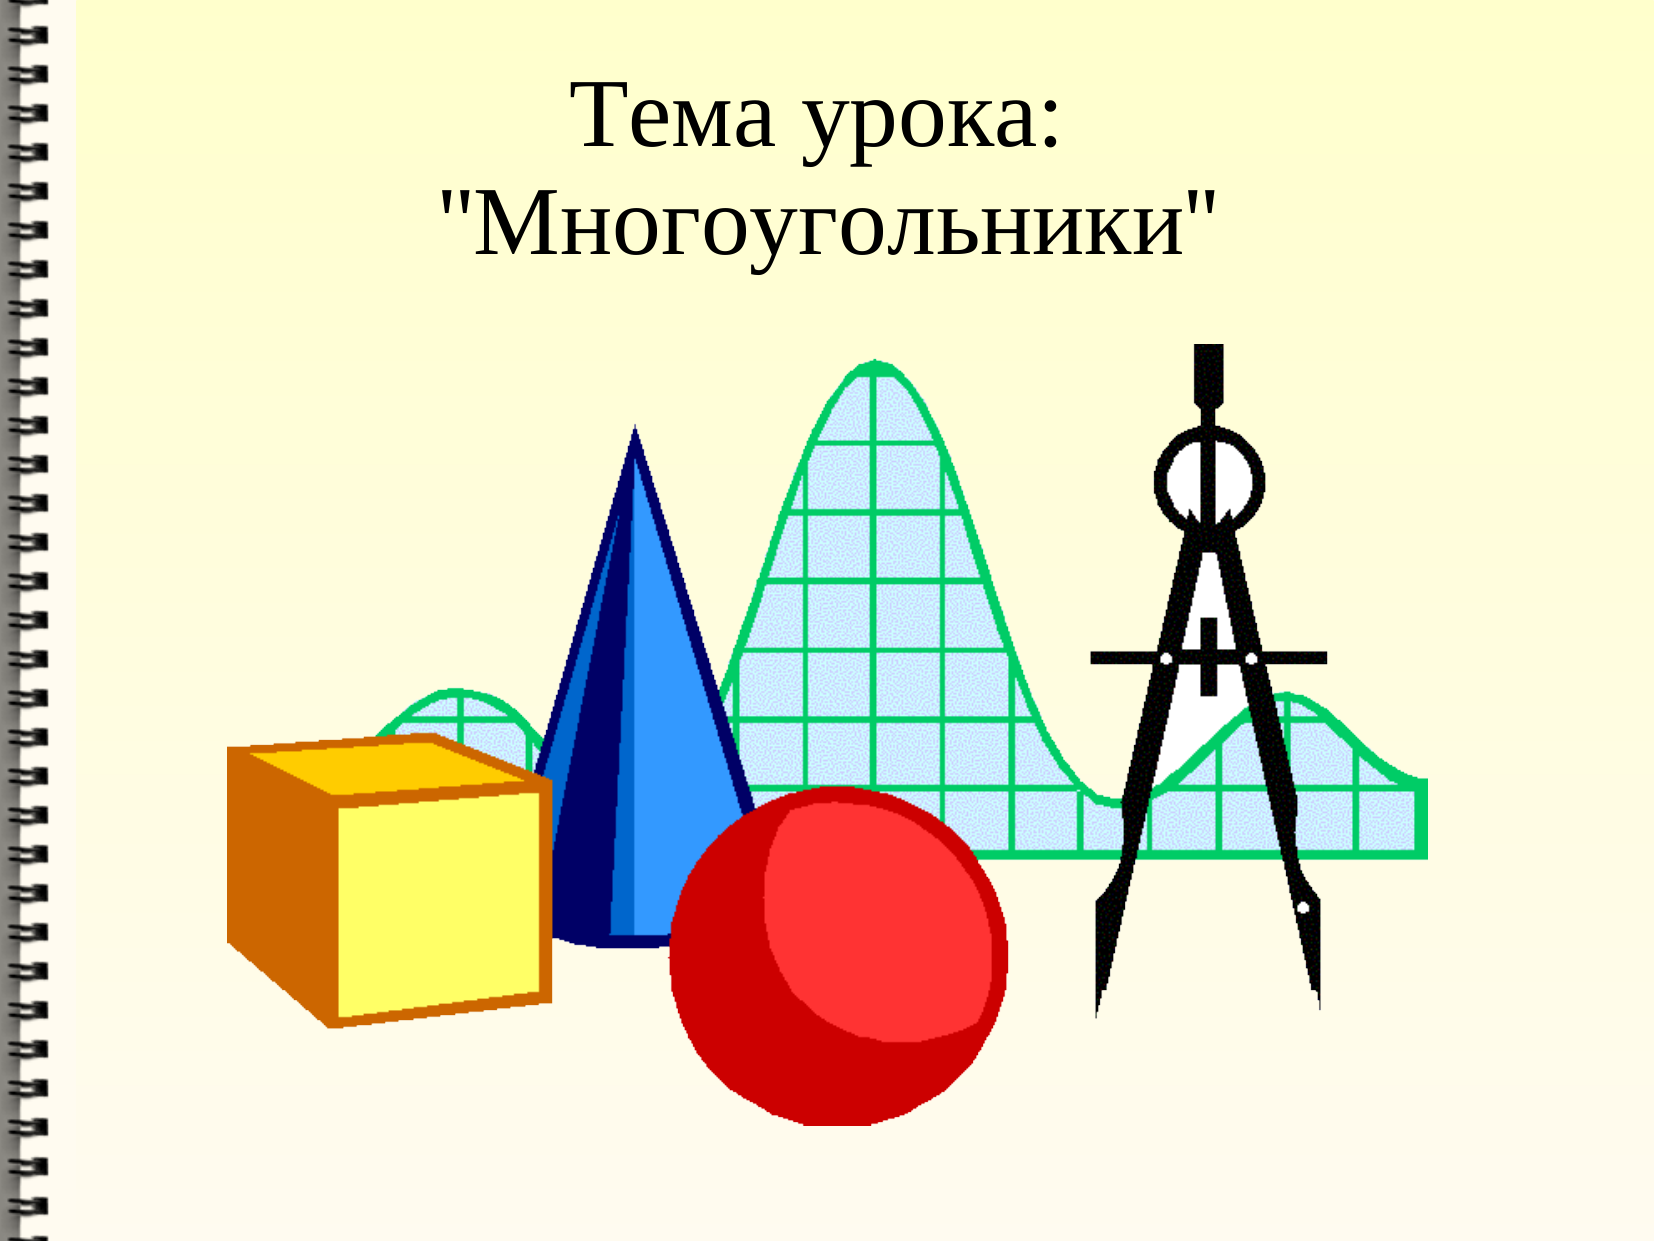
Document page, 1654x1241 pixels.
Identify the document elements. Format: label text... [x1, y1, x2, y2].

picture [0, 0, 1654, 1241]
picture [227, 344, 1428, 1126]
title Тема урока: ''Многоугольники'' [123, 59, 1536, 276]
